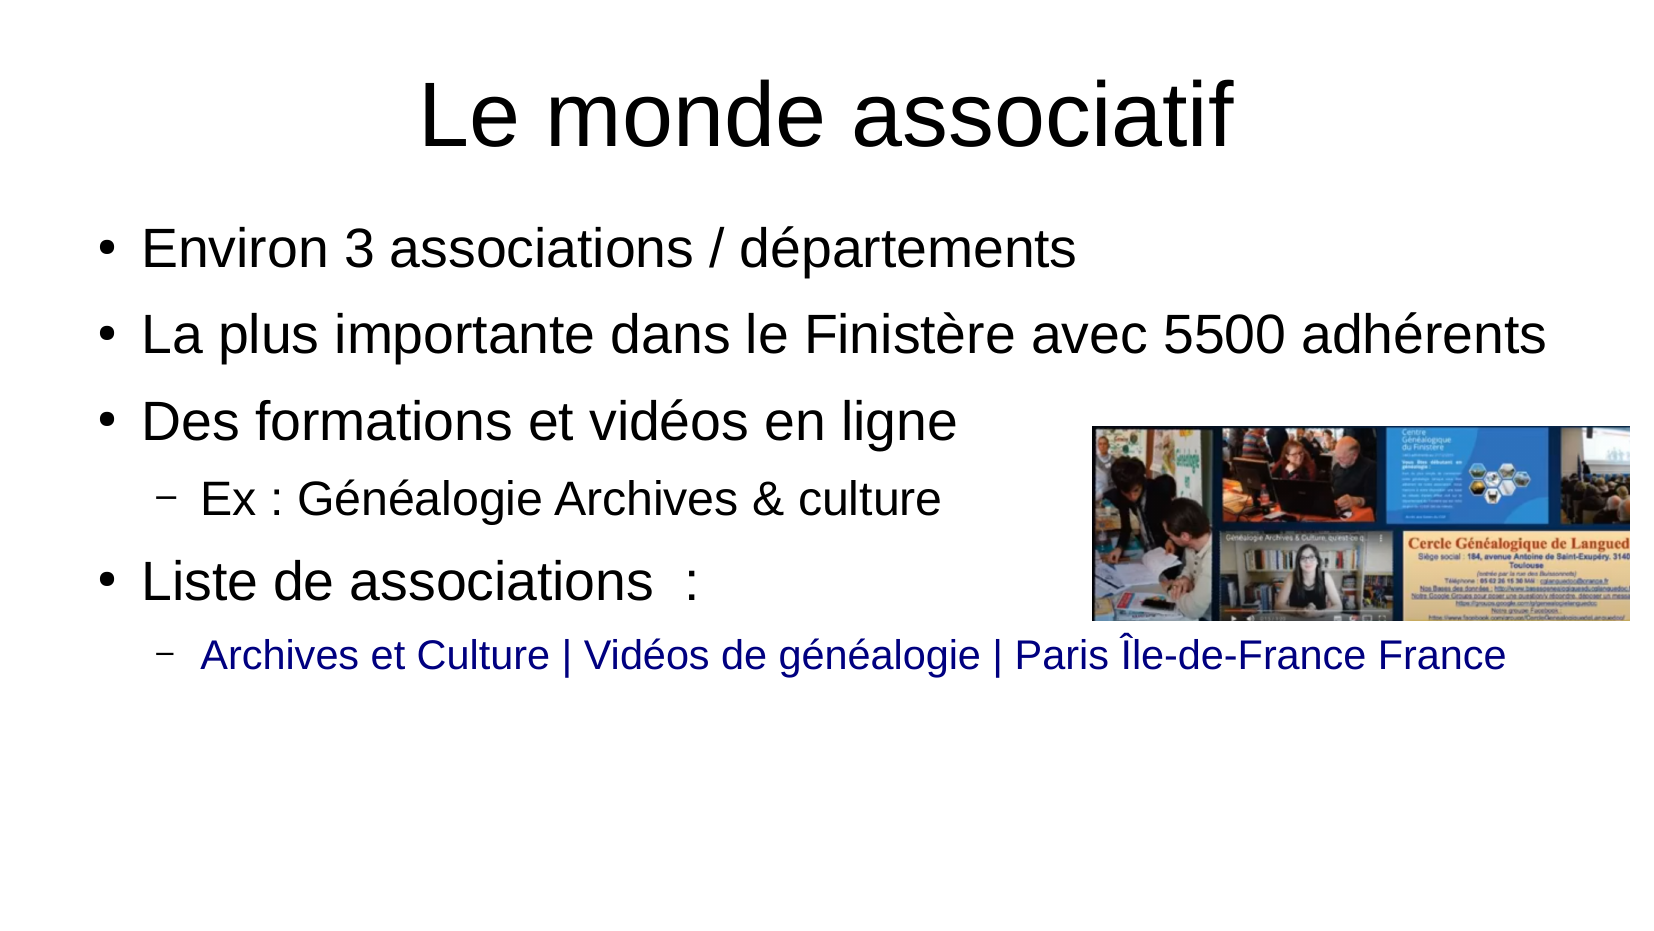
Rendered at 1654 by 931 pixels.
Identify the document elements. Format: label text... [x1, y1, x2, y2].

title Le monde associatif [82, 37, 1571, 193]
list Environ 3 associations / départements La plus importante dans le Finistère avec 5500 adhérents Des formations et vidéos en ligne Ex : Généalogie Archives & culture Liste de associations : Archives et Culture | Vidéos de généalogie | Paris Île-de-France France [82, 217, 1571, 758]
picture [1092, 426, 1630, 621]
